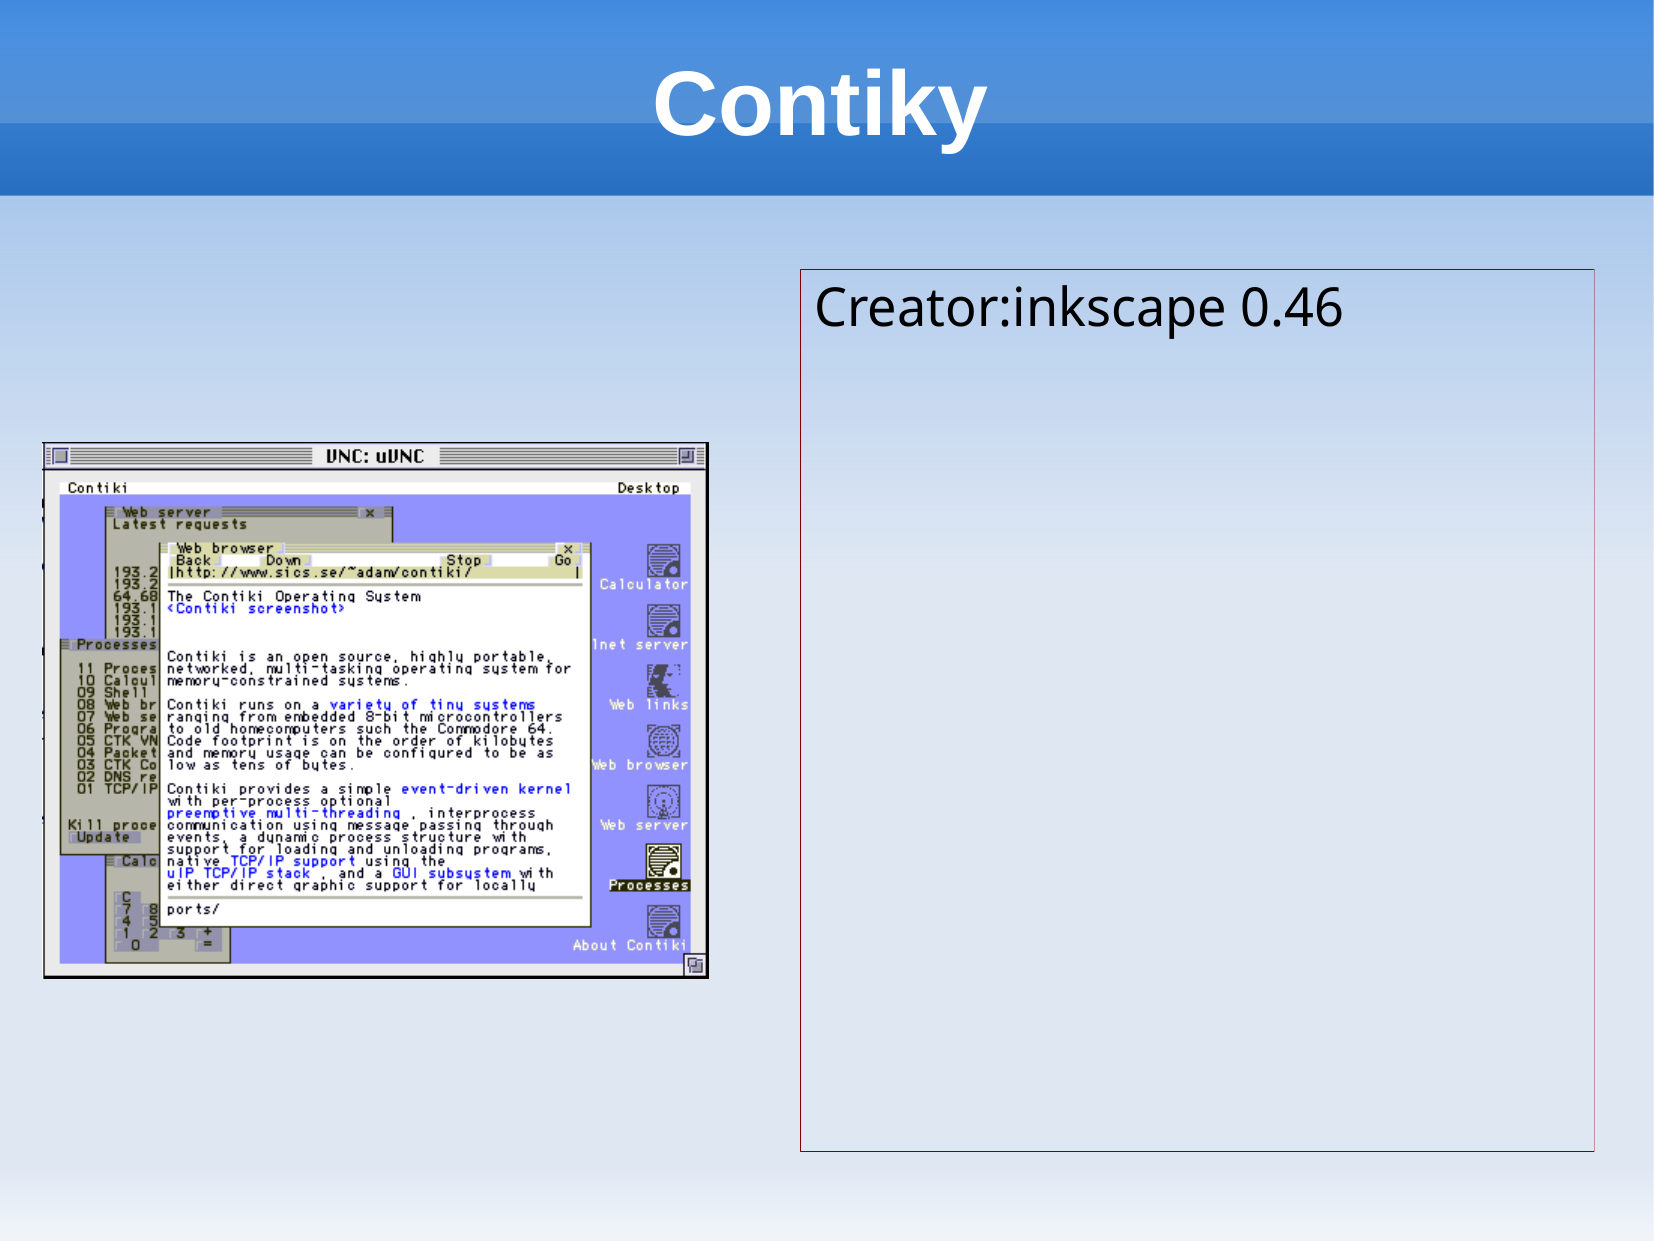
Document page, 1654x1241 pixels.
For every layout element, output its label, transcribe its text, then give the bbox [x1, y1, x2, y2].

picture [0, 0, 1654, 1241]
title Contiky [76, 0, 1565, 208]
chart [82, 290, 797, 1109]
